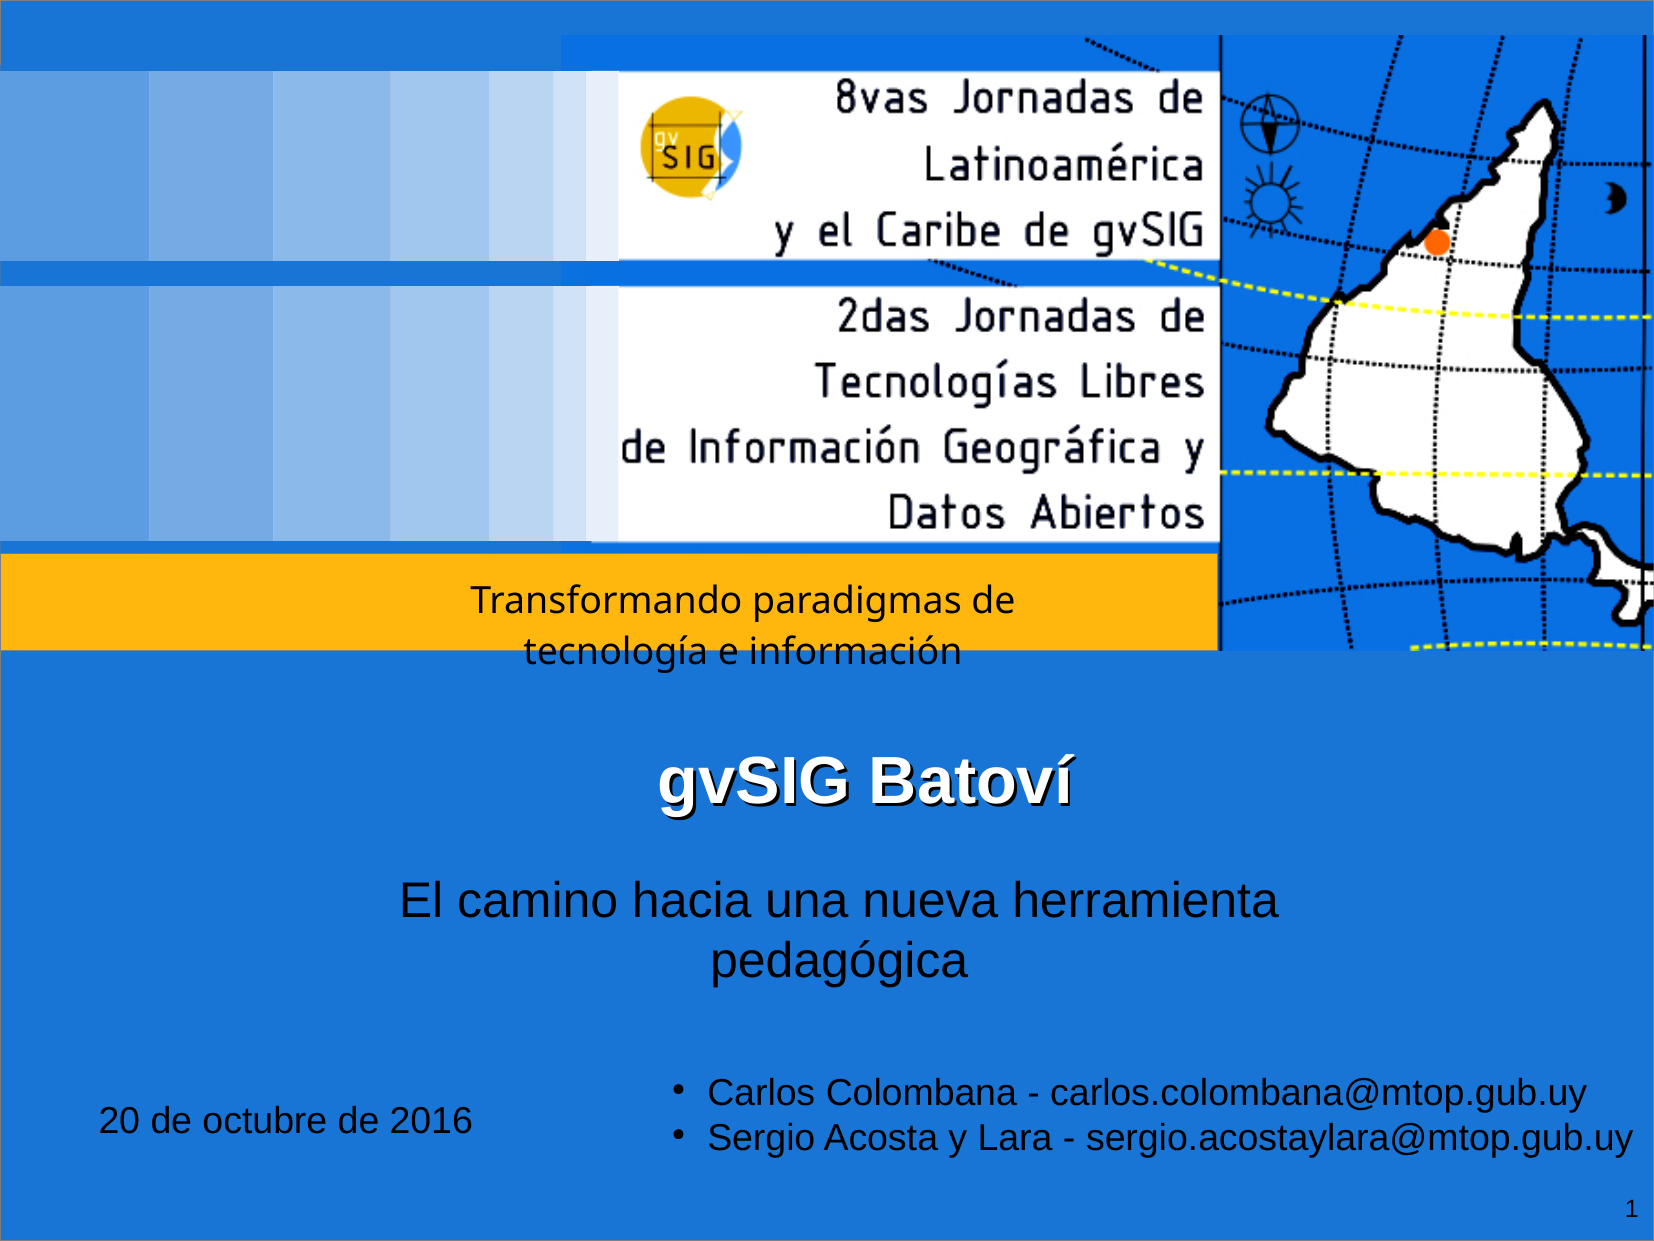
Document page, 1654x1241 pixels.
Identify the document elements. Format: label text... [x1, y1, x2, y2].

text_box <número> [1267, 1174, 1654, 1241]
text_box Carlos Colombana - carlos.colombana@mtop.gub.uy Sergio Acosta y Lara - sergio.acostaylara@mtop.gub.uy [657, 1060, 1649, 1166]
text_box 20 de octubre de 2016 [48, 1088, 488, 1150]
title gvSIG Batoví [162, 706, 1569, 848]
picture [561, 35, 1654, 651]
text_box El camino hacia una nueva herramienta pedagógica [260, 859, 1418, 995]
